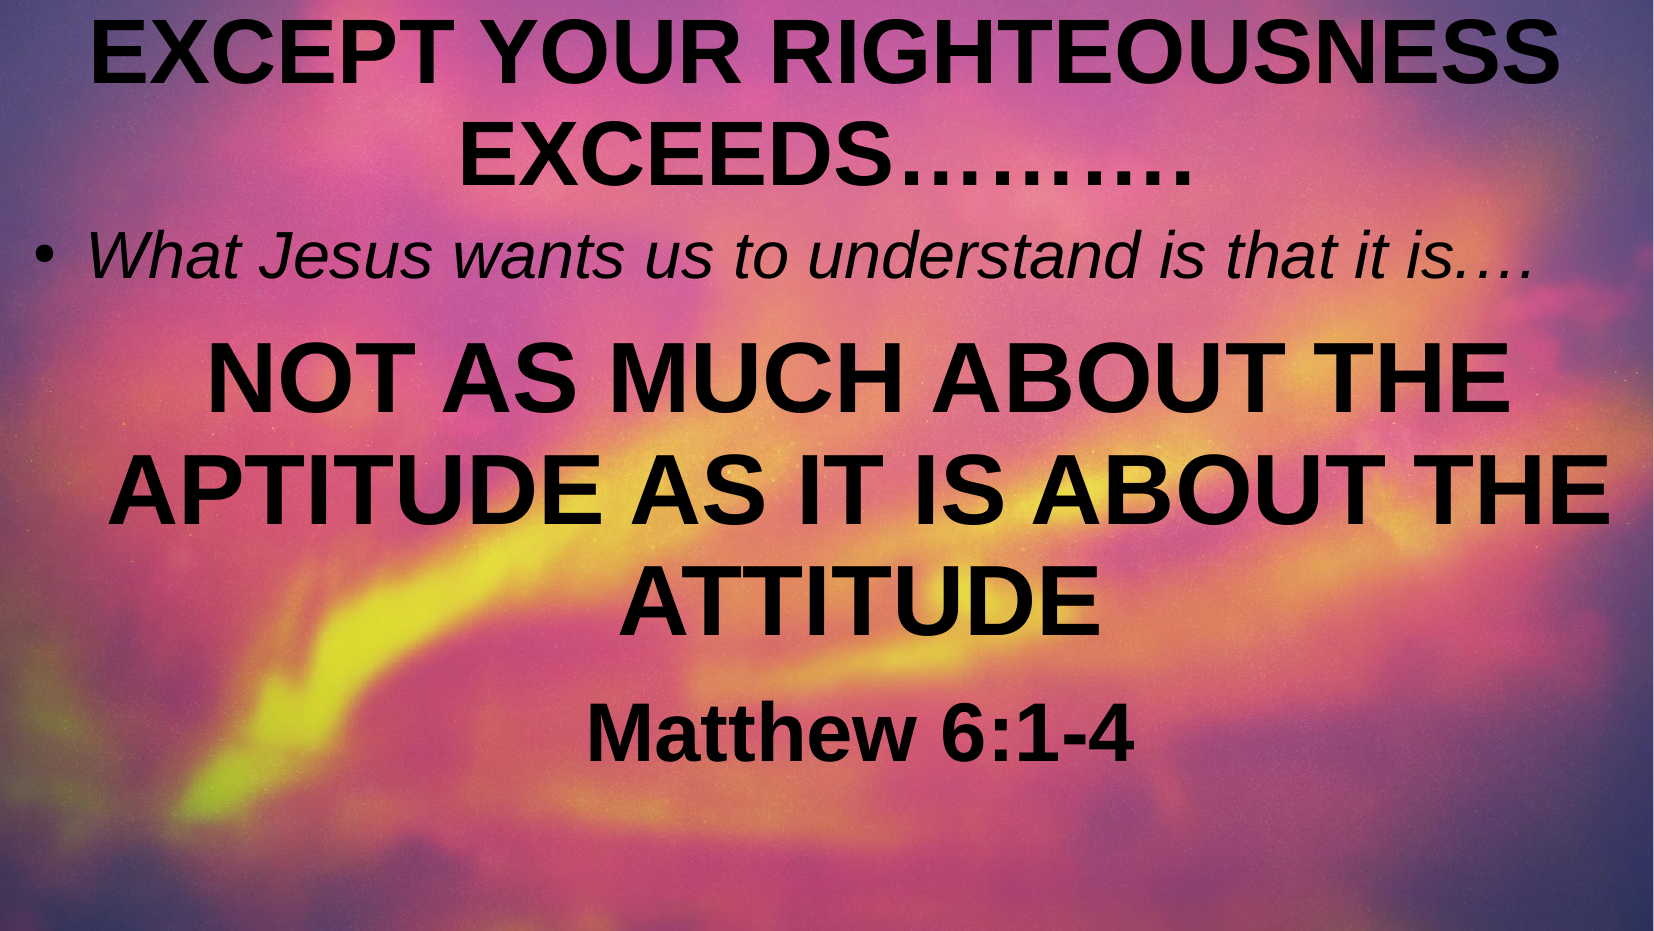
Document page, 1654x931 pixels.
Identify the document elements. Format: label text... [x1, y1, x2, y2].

picture [0, 0, 1654, 931]
title EXCEPT YOUR RIGHTEOUSNESS EXCEEDS………. [82, 0, 1571, 206]
list What Jesus wants us to understand is that it is.… NOT AS MUCH ABOUT THE APTITUDE AS IT IS ABOUT THE ATTITUDE Matthew 6:1-4 [15, 217, 1636, 931]
